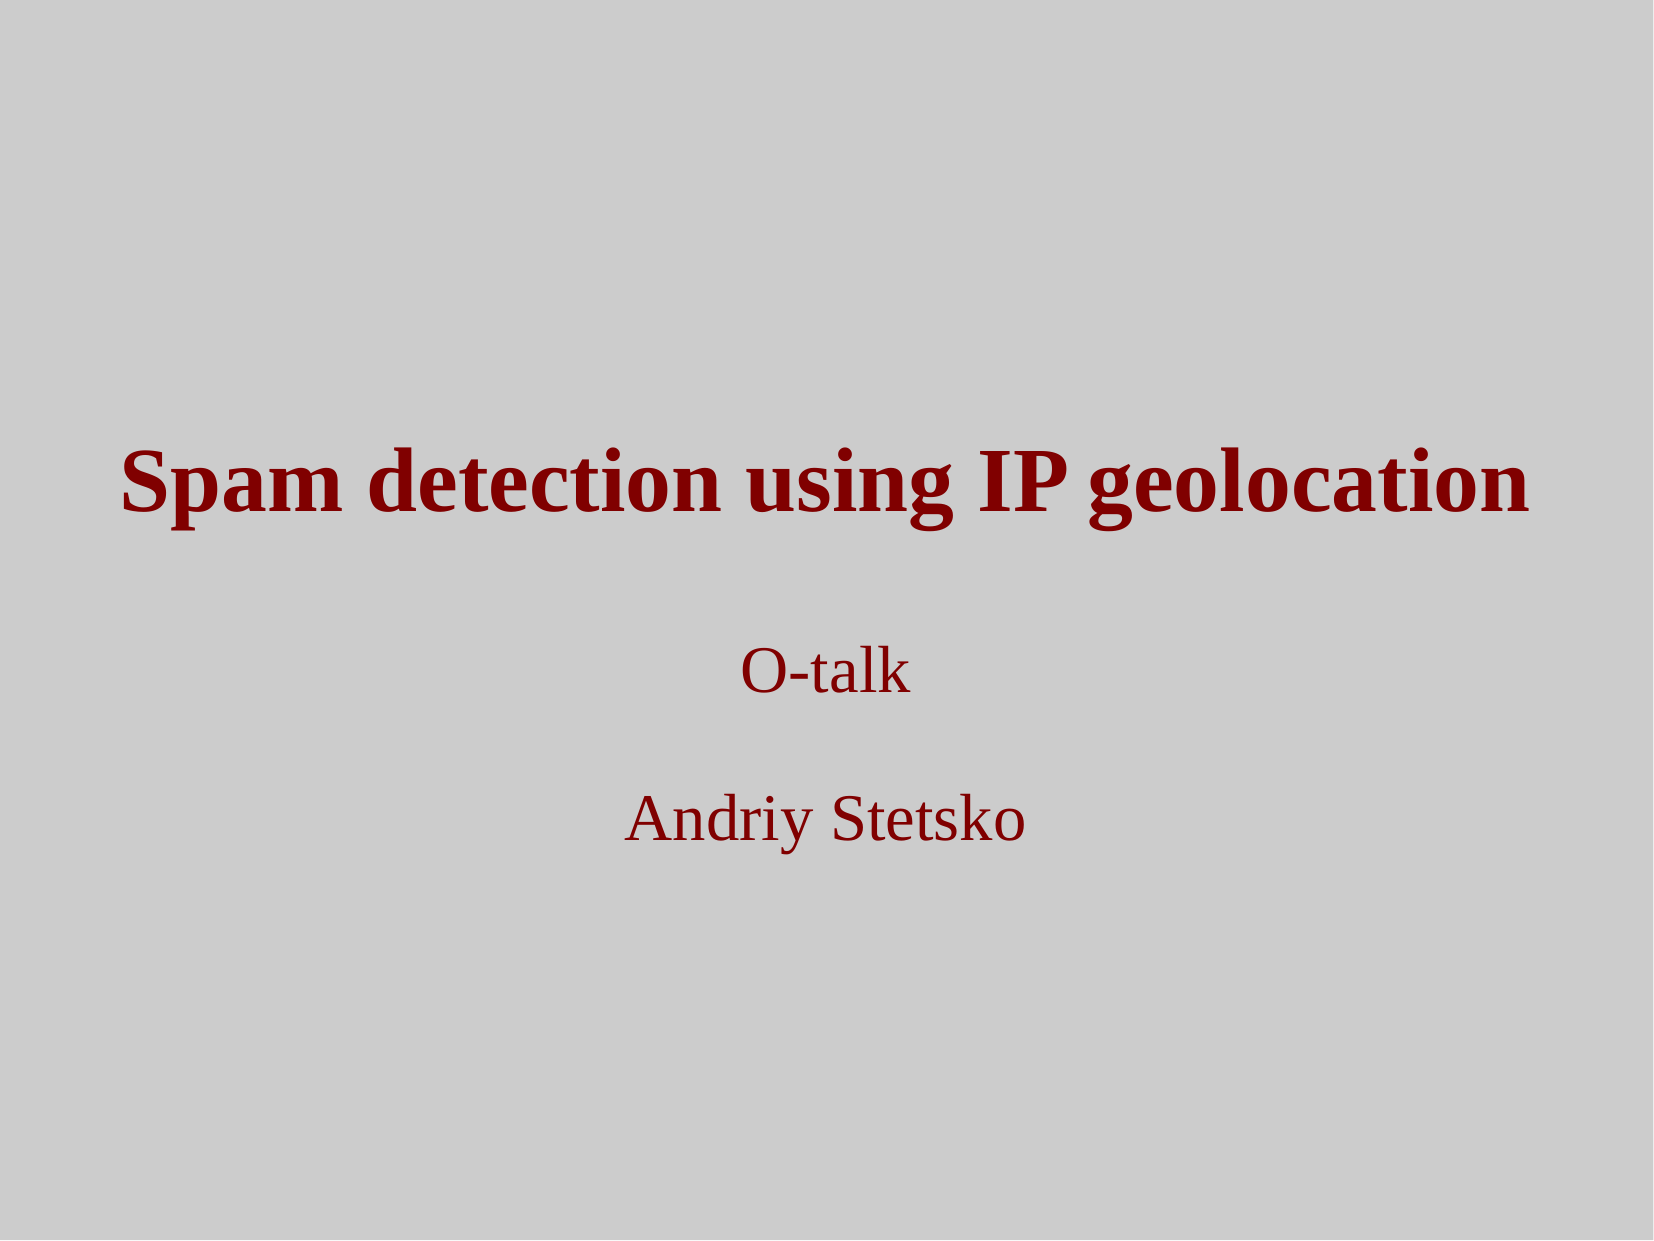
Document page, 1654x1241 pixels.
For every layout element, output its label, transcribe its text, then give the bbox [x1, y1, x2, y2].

subtitle Spam detection using IP geolocation O-talk Andriy Stetsko [61, 186, 1592, 1098]
